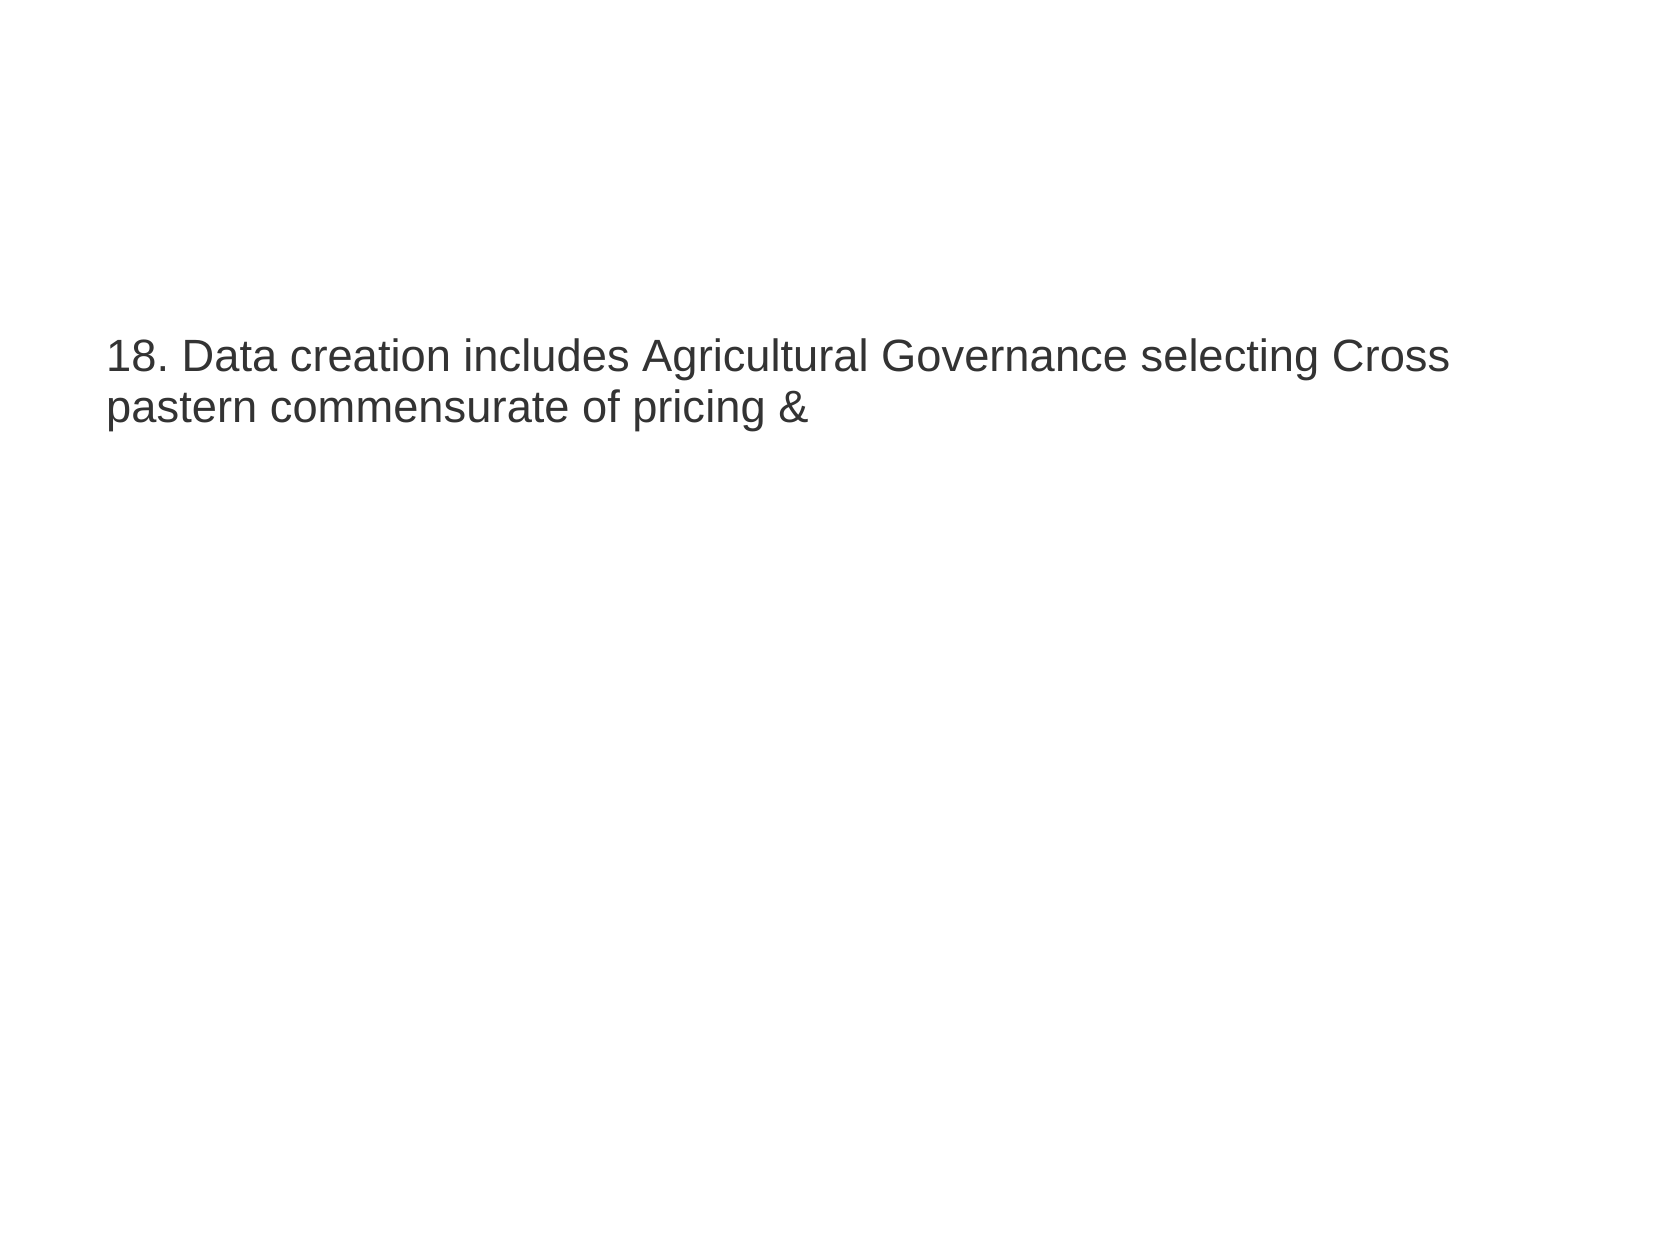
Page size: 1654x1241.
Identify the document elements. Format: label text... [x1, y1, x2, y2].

list 18. Data creation includes Agricultural Governance selecting Cross pastern commensurate of pricing & [106, 330, 1465, 981]
